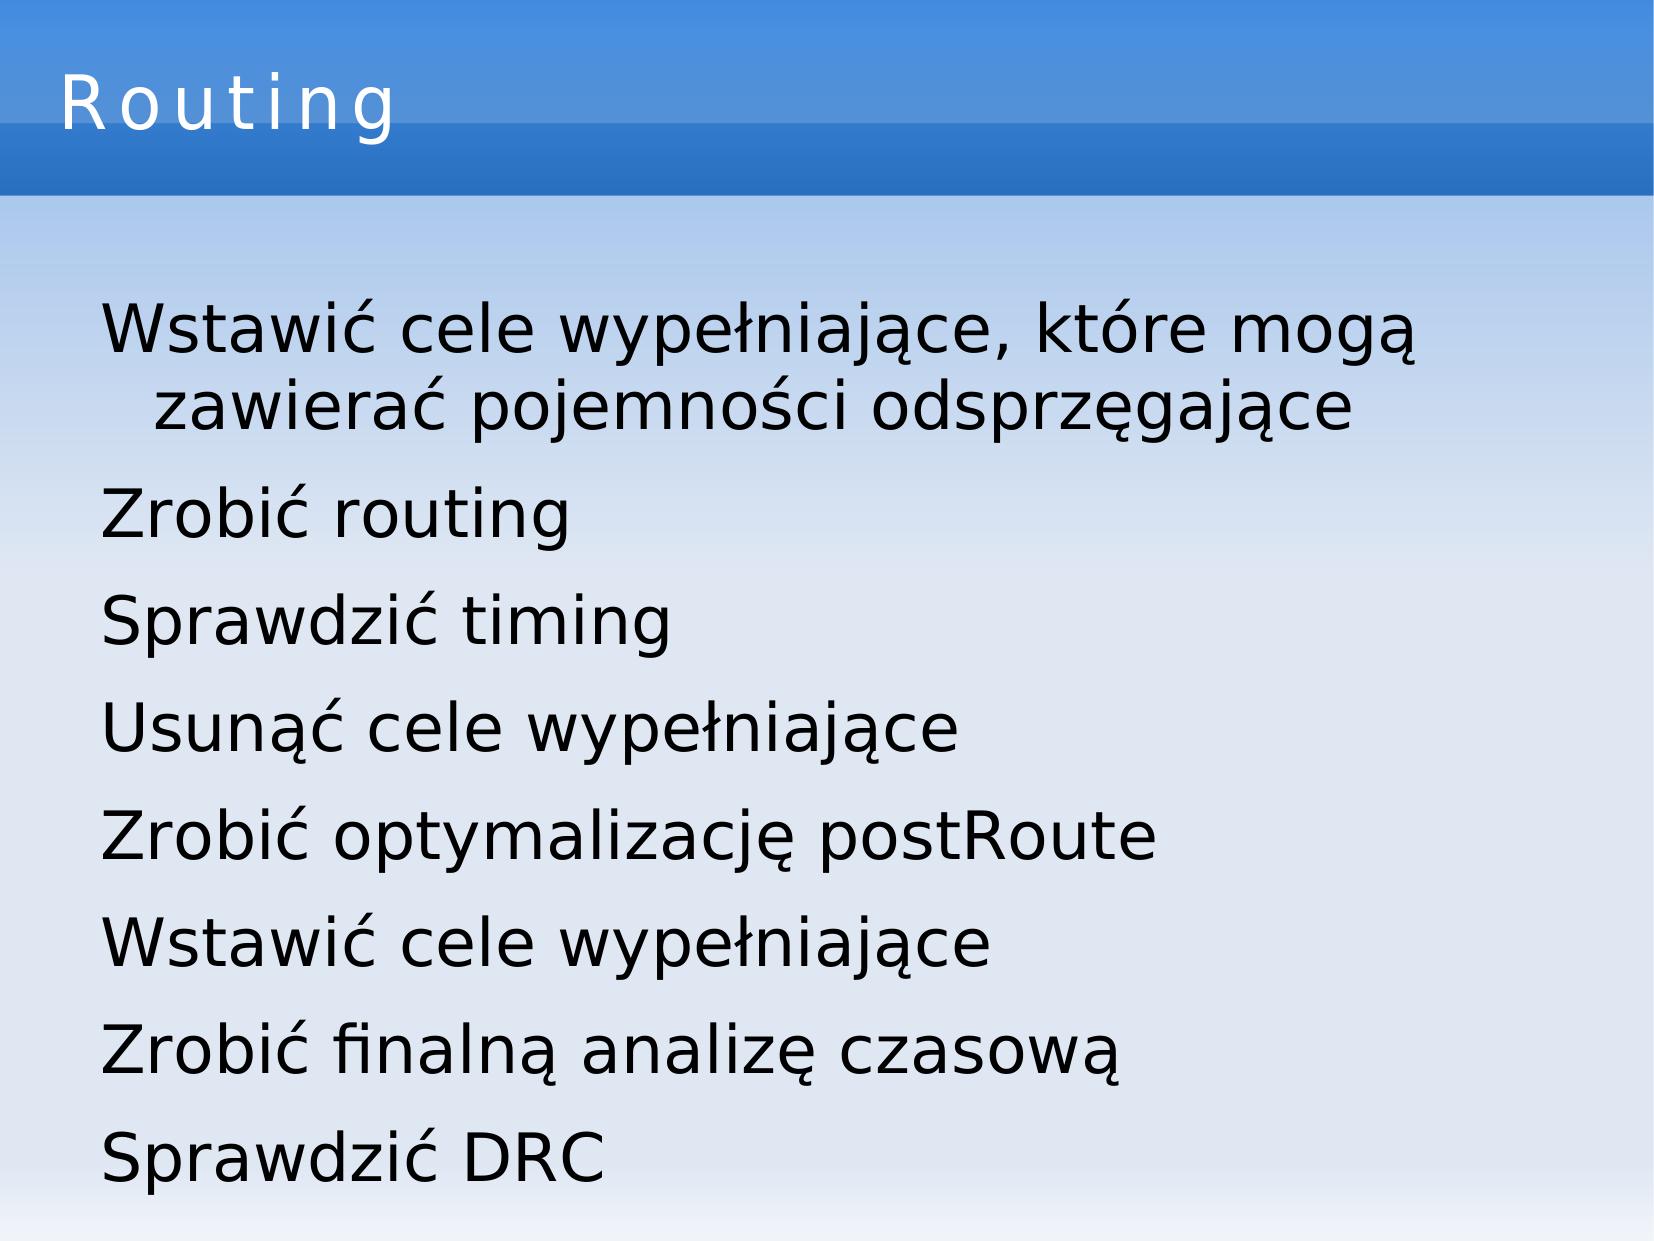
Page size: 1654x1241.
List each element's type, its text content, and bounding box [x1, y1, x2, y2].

list Wstawić cele wypełniające, które mogą zawierać pojemności odsprzęgające Zrobić routing Sprawdzić timing Usunąć cele wypełniające Zrobić optymalizację postRoute Wstawić cele wypełniające Zrobić finalną analizę czasową Sprawdzić DRC [82, 290, 1571, 1197]
title Routing [59, 29, 1270, 178]
picture [0, 0, 1654, 1241]
